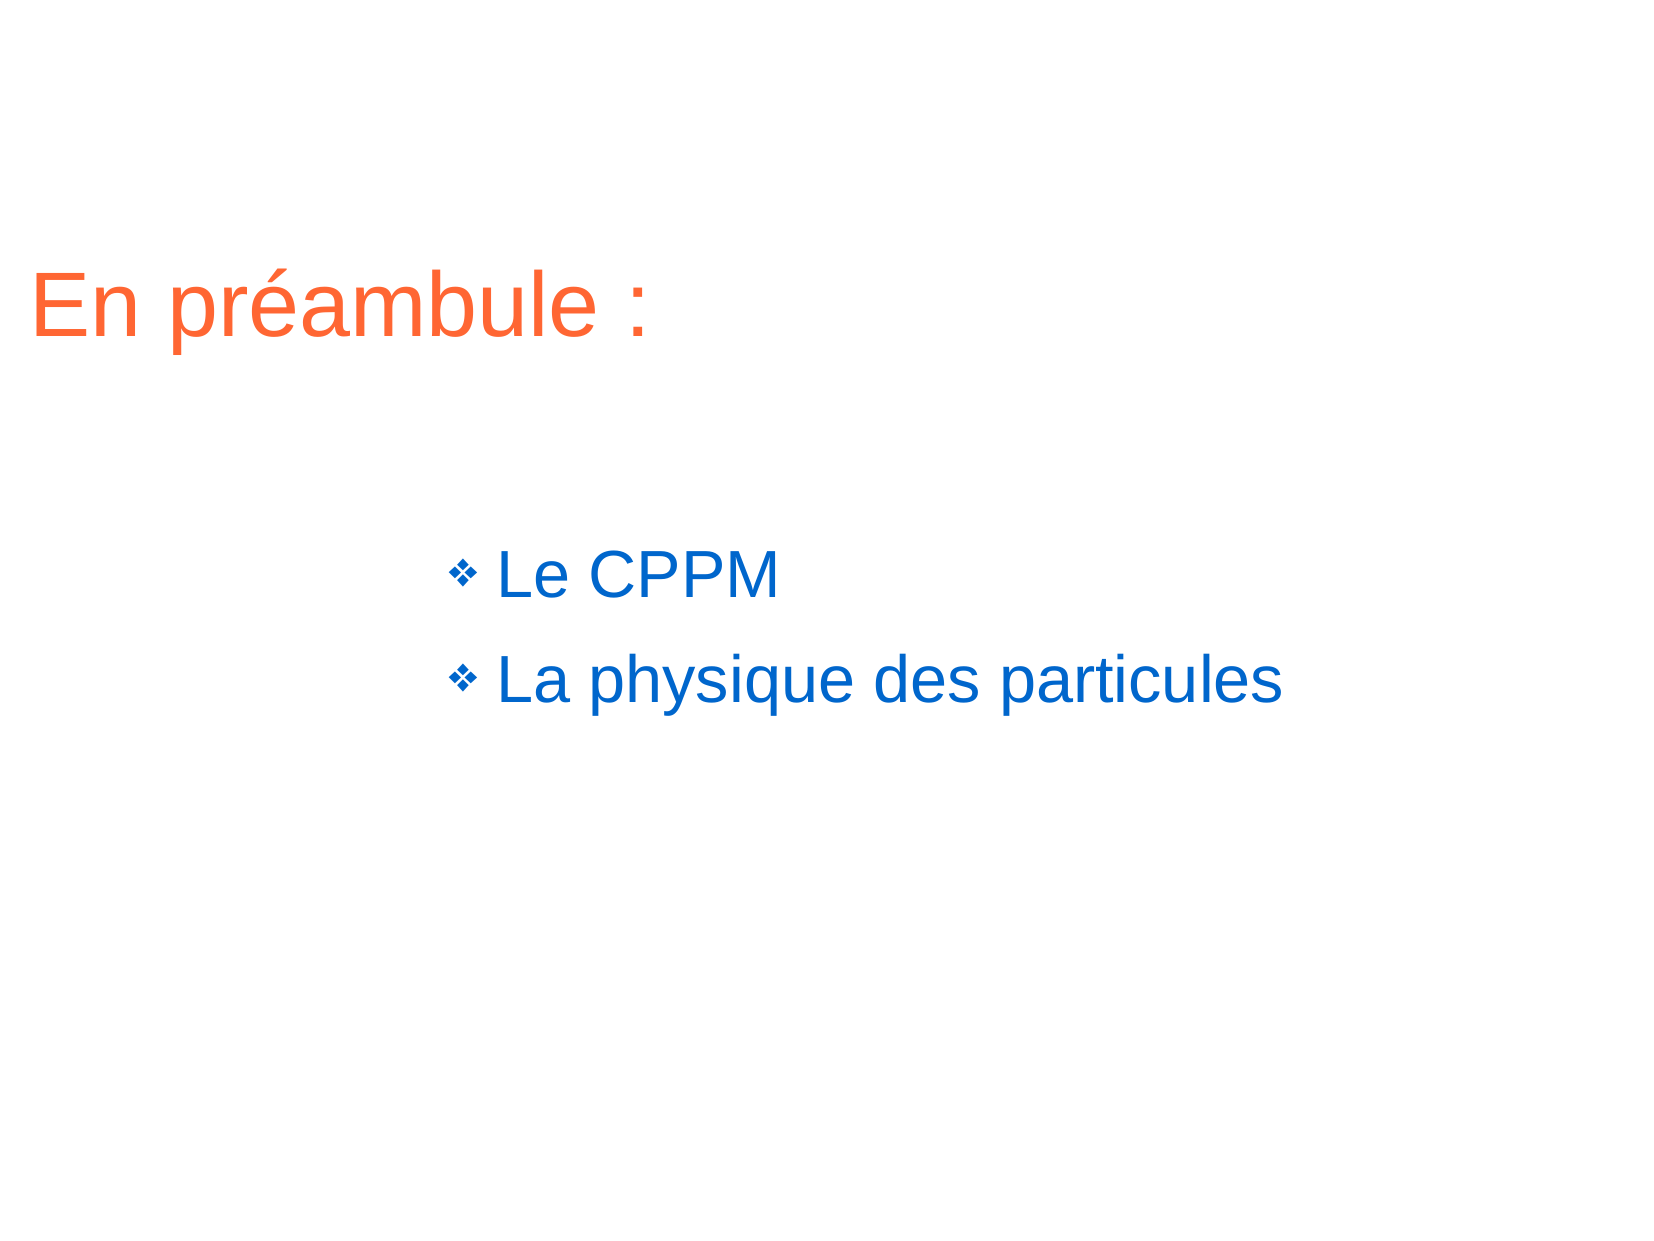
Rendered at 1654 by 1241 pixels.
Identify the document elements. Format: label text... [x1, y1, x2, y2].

list Le CPPM La physique des particules [442, 537, 1625, 1241]
title En préambule : [29, 200, 1625, 408]
